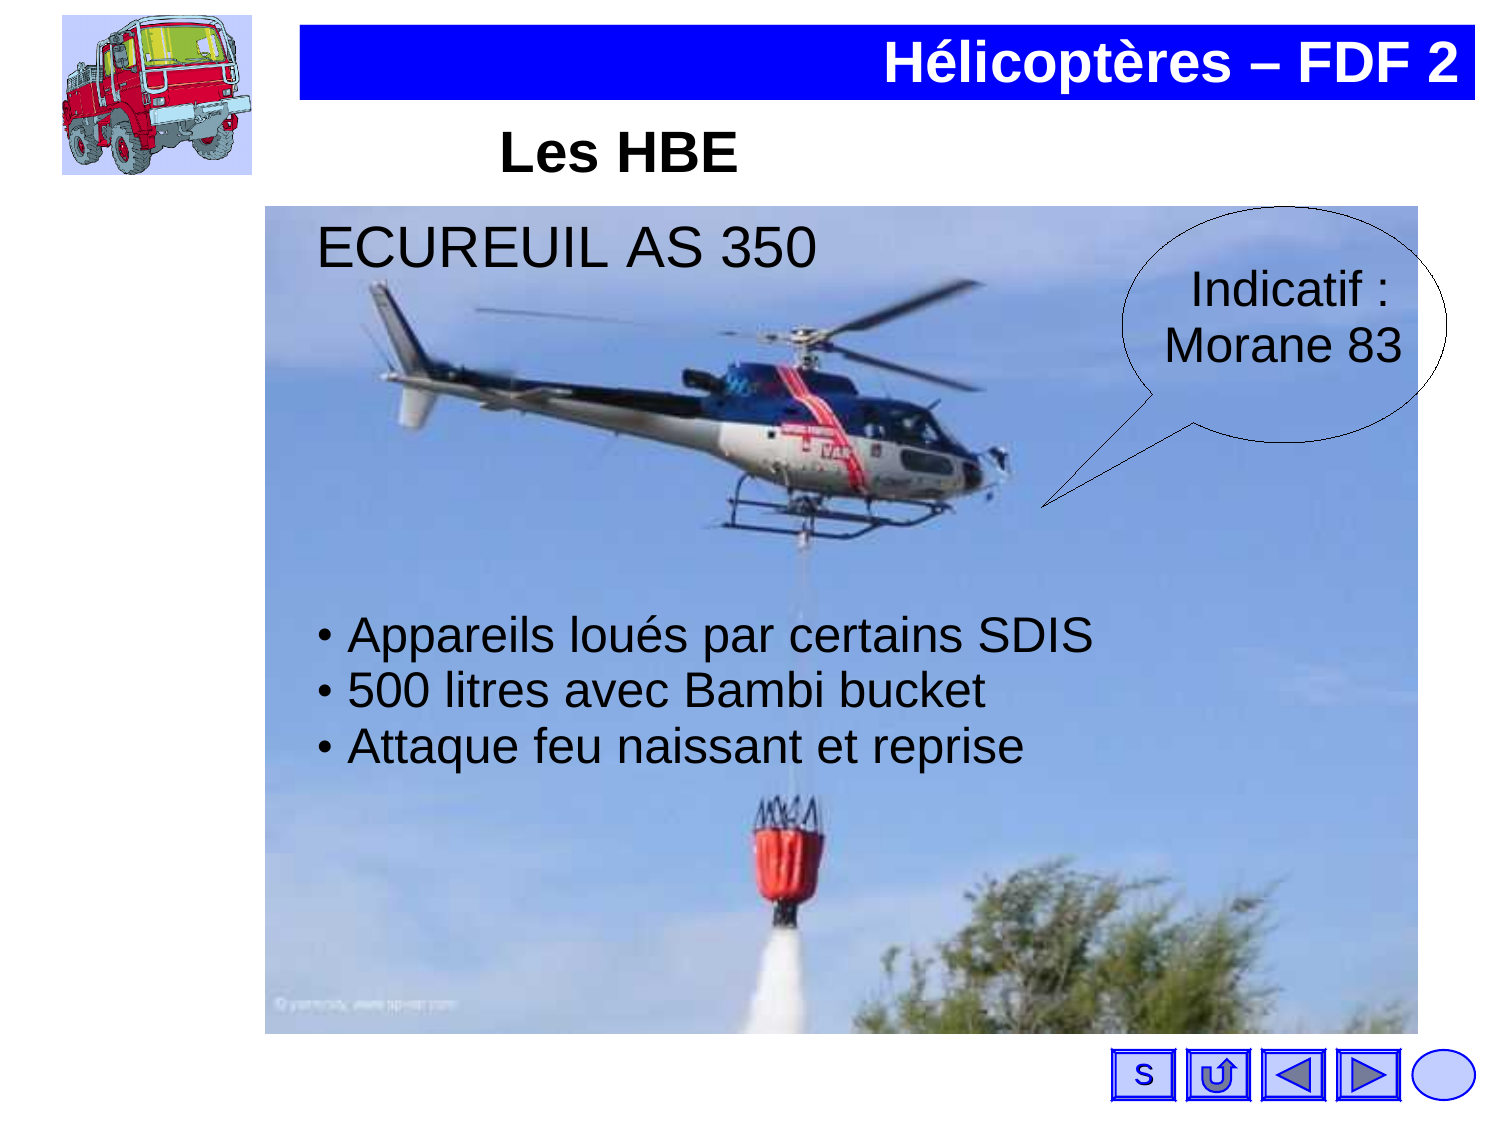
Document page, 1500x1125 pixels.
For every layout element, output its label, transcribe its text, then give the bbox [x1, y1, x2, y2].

text_box Les HBE [484, 112, 755, 193]
text_box Hélicoptères – FDF 2 [299, 24, 1475, 100]
text_box Appareils loués par certains SDIS 500 litres avec Bambi bucket Attaque feu naissant et reprise [301, 599, 1447, 783]
text_box [1412, 1049, 1476, 1101]
picture [265, 206, 1418, 1034]
text_box Indicatif : Morane 83 [1127, 254, 1453, 381]
text_box ECUREUIL AS 350 [301, 206, 1477, 288]
